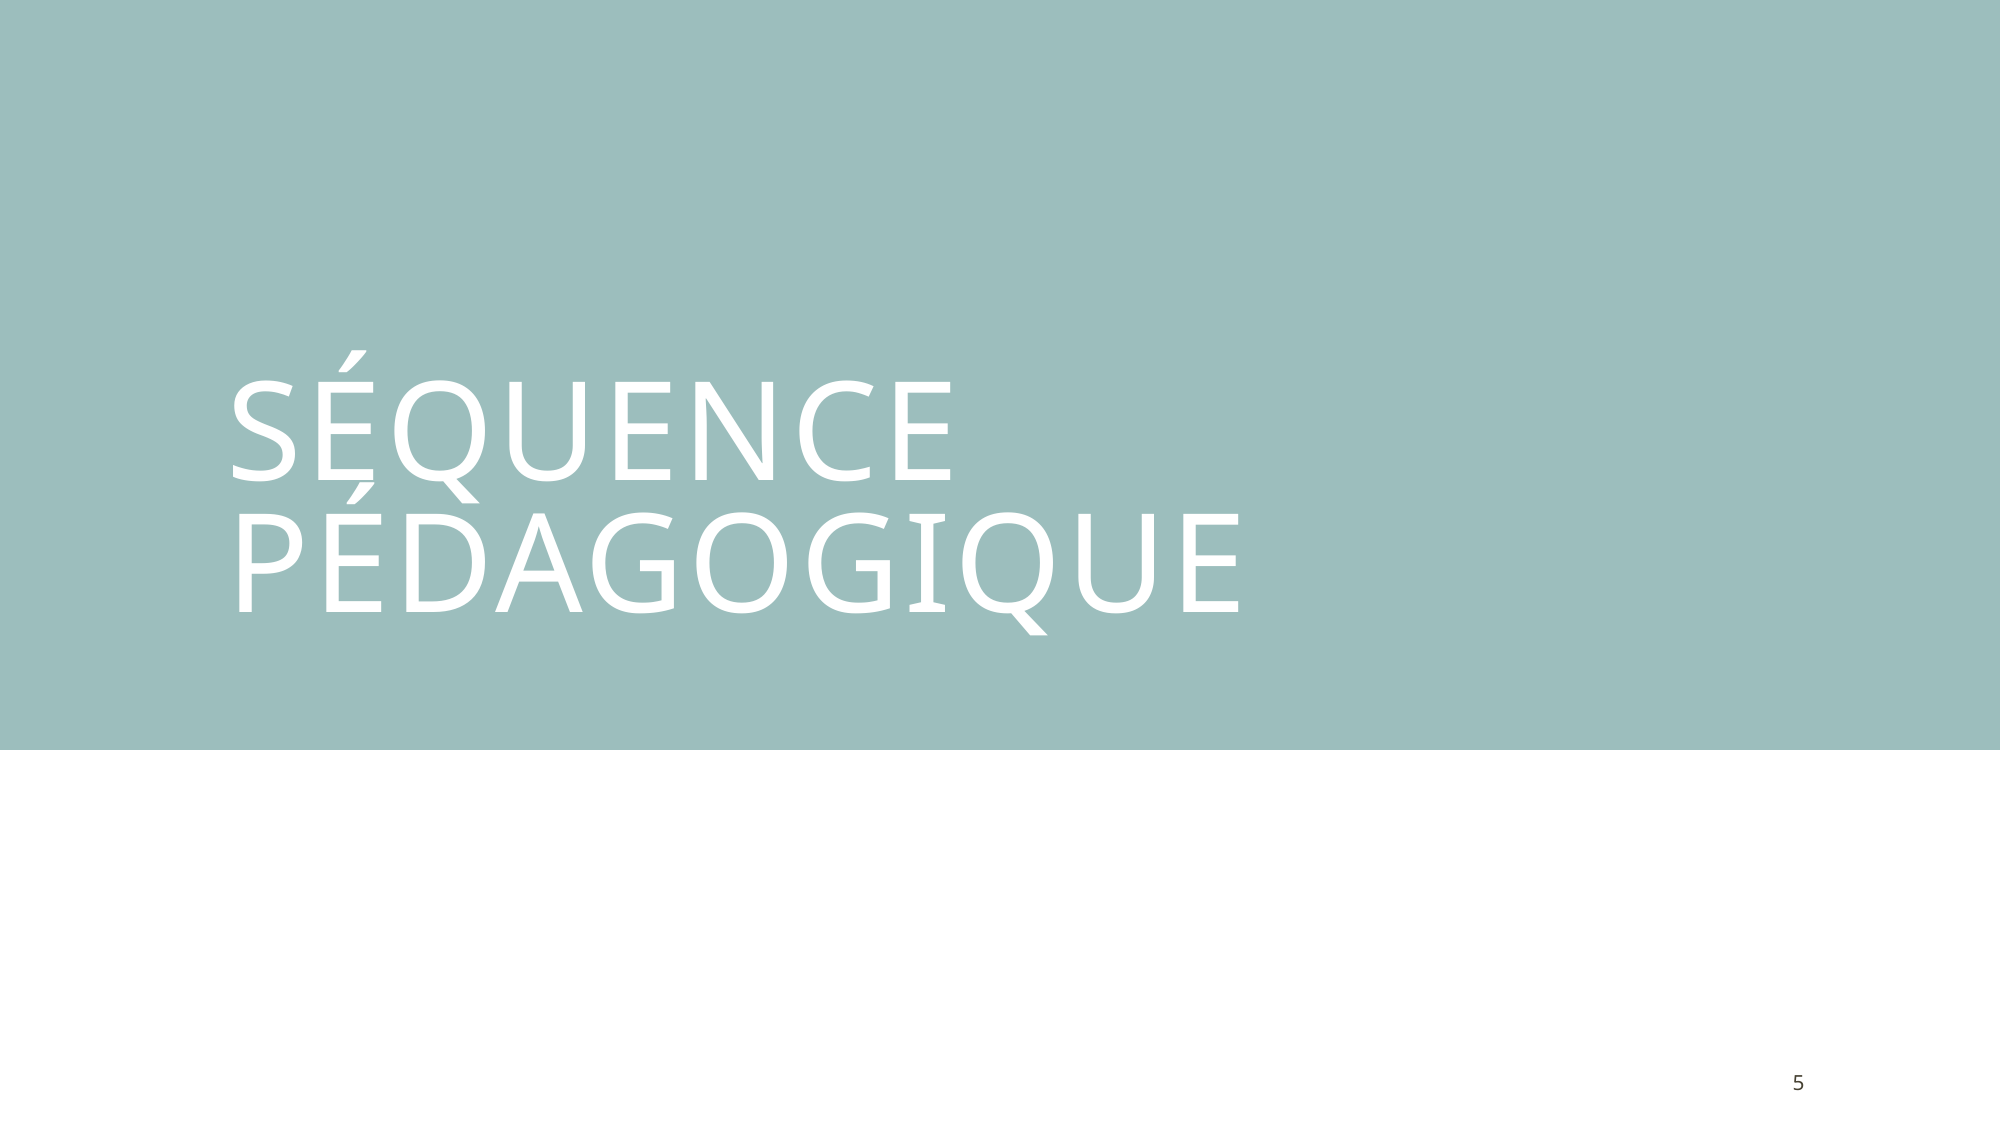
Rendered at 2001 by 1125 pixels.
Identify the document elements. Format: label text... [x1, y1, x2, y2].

text_box [0, 0, 2000, 1125]
text_box 5 [1777, 1061, 1938, 1107]
title Séquence pédagogique [211, 160, 1789, 647]
